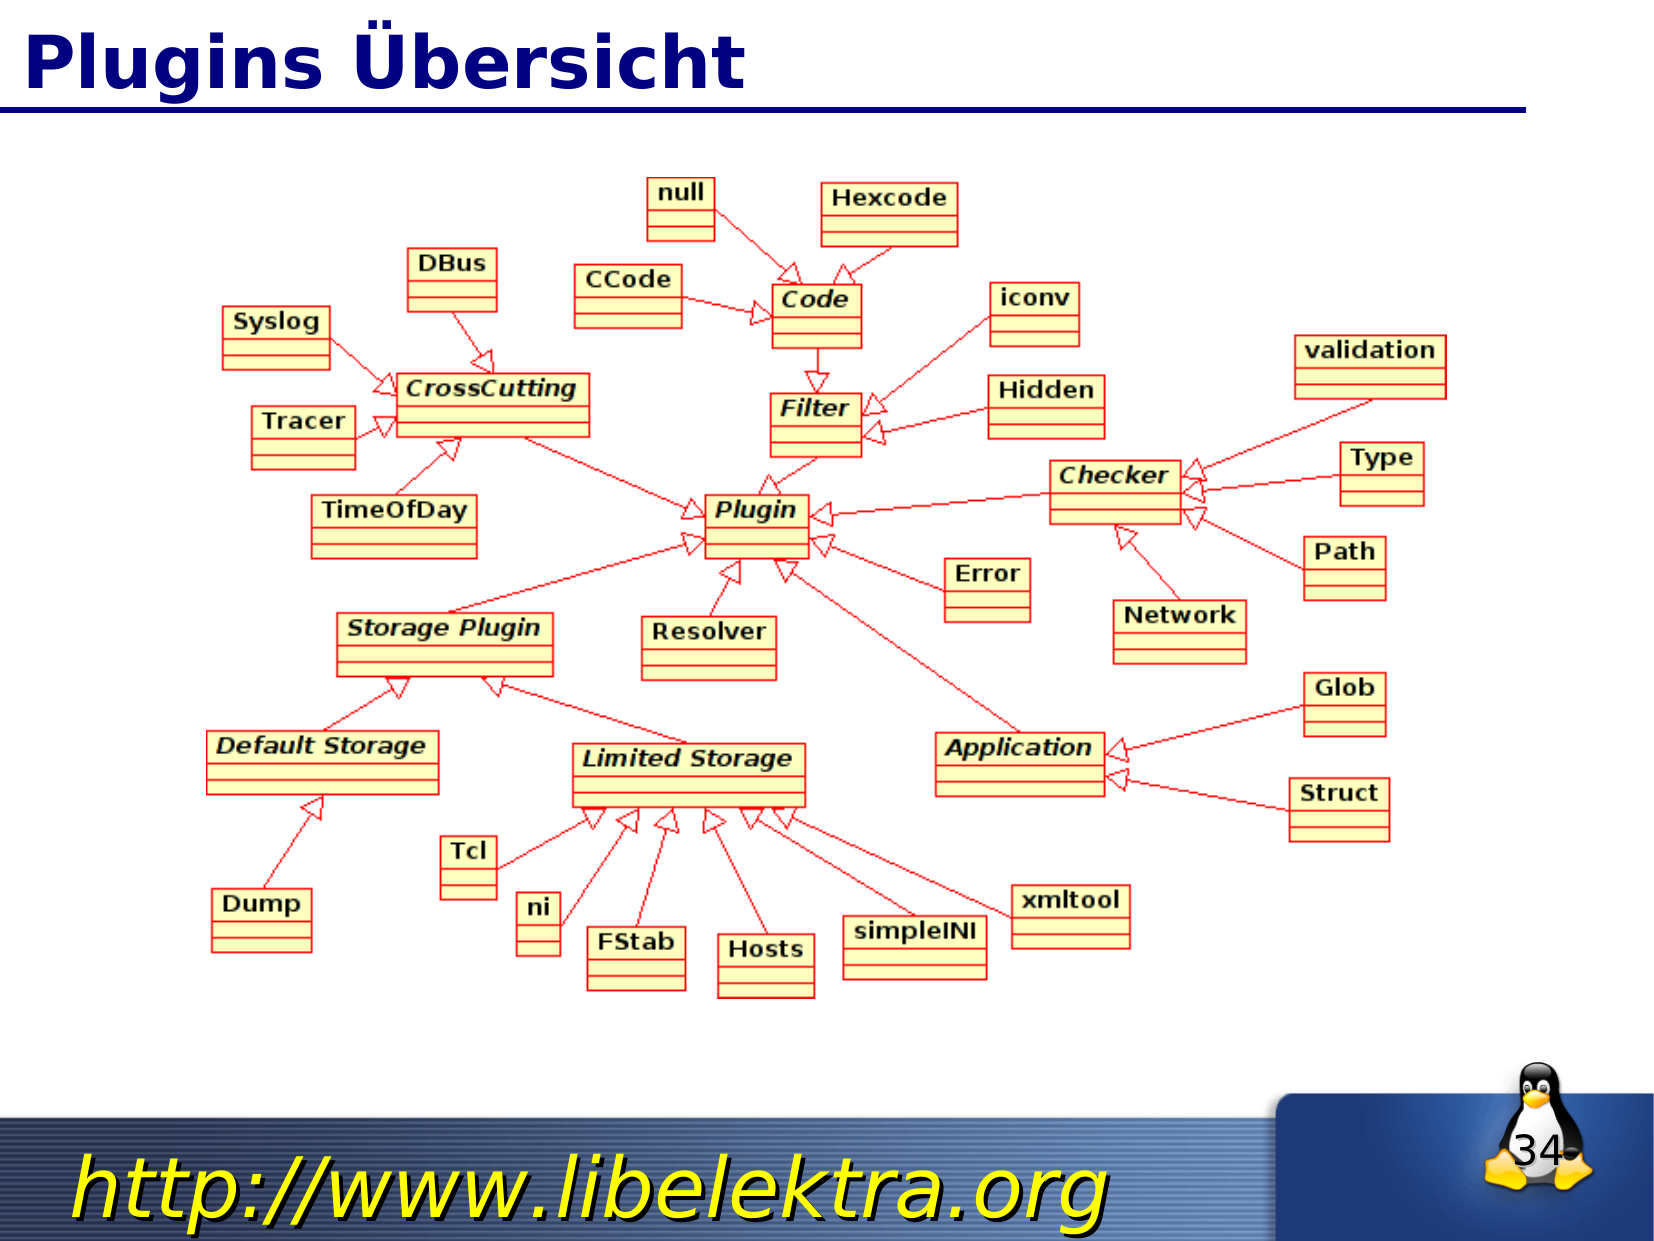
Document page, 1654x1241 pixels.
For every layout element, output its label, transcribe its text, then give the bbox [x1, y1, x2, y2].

picture [0, 1061, 1654, 1241]
text_box <Nummer> [1312, 1122, 1565, 1178]
text_box Plugins Übersicht [22, 14, 1611, 111]
picture [206, 177, 1447, 999]
